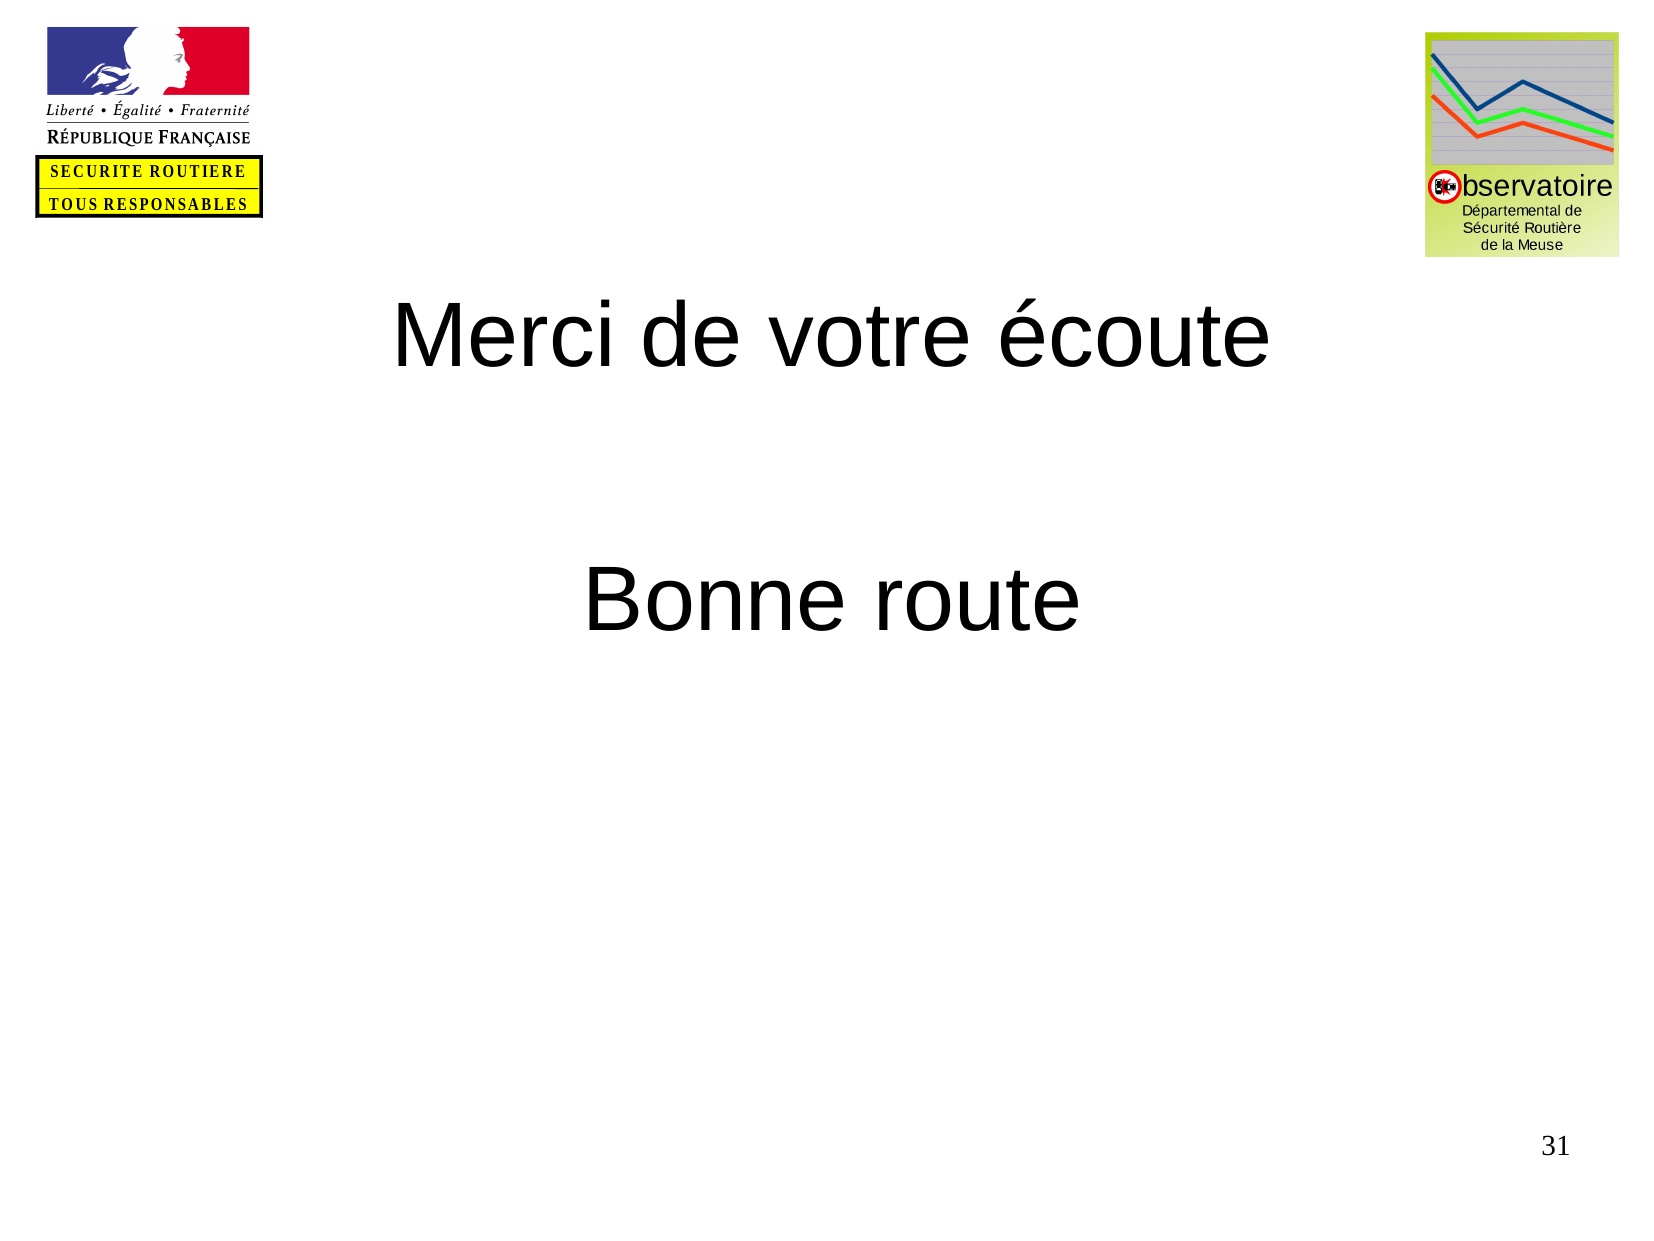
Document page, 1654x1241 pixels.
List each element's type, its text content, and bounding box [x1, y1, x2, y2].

list Merci de votre écoute Bonne route [88, 283, 1577, 886]
picture [1425, 32, 1619, 257]
picture [35, 22, 263, 222]
